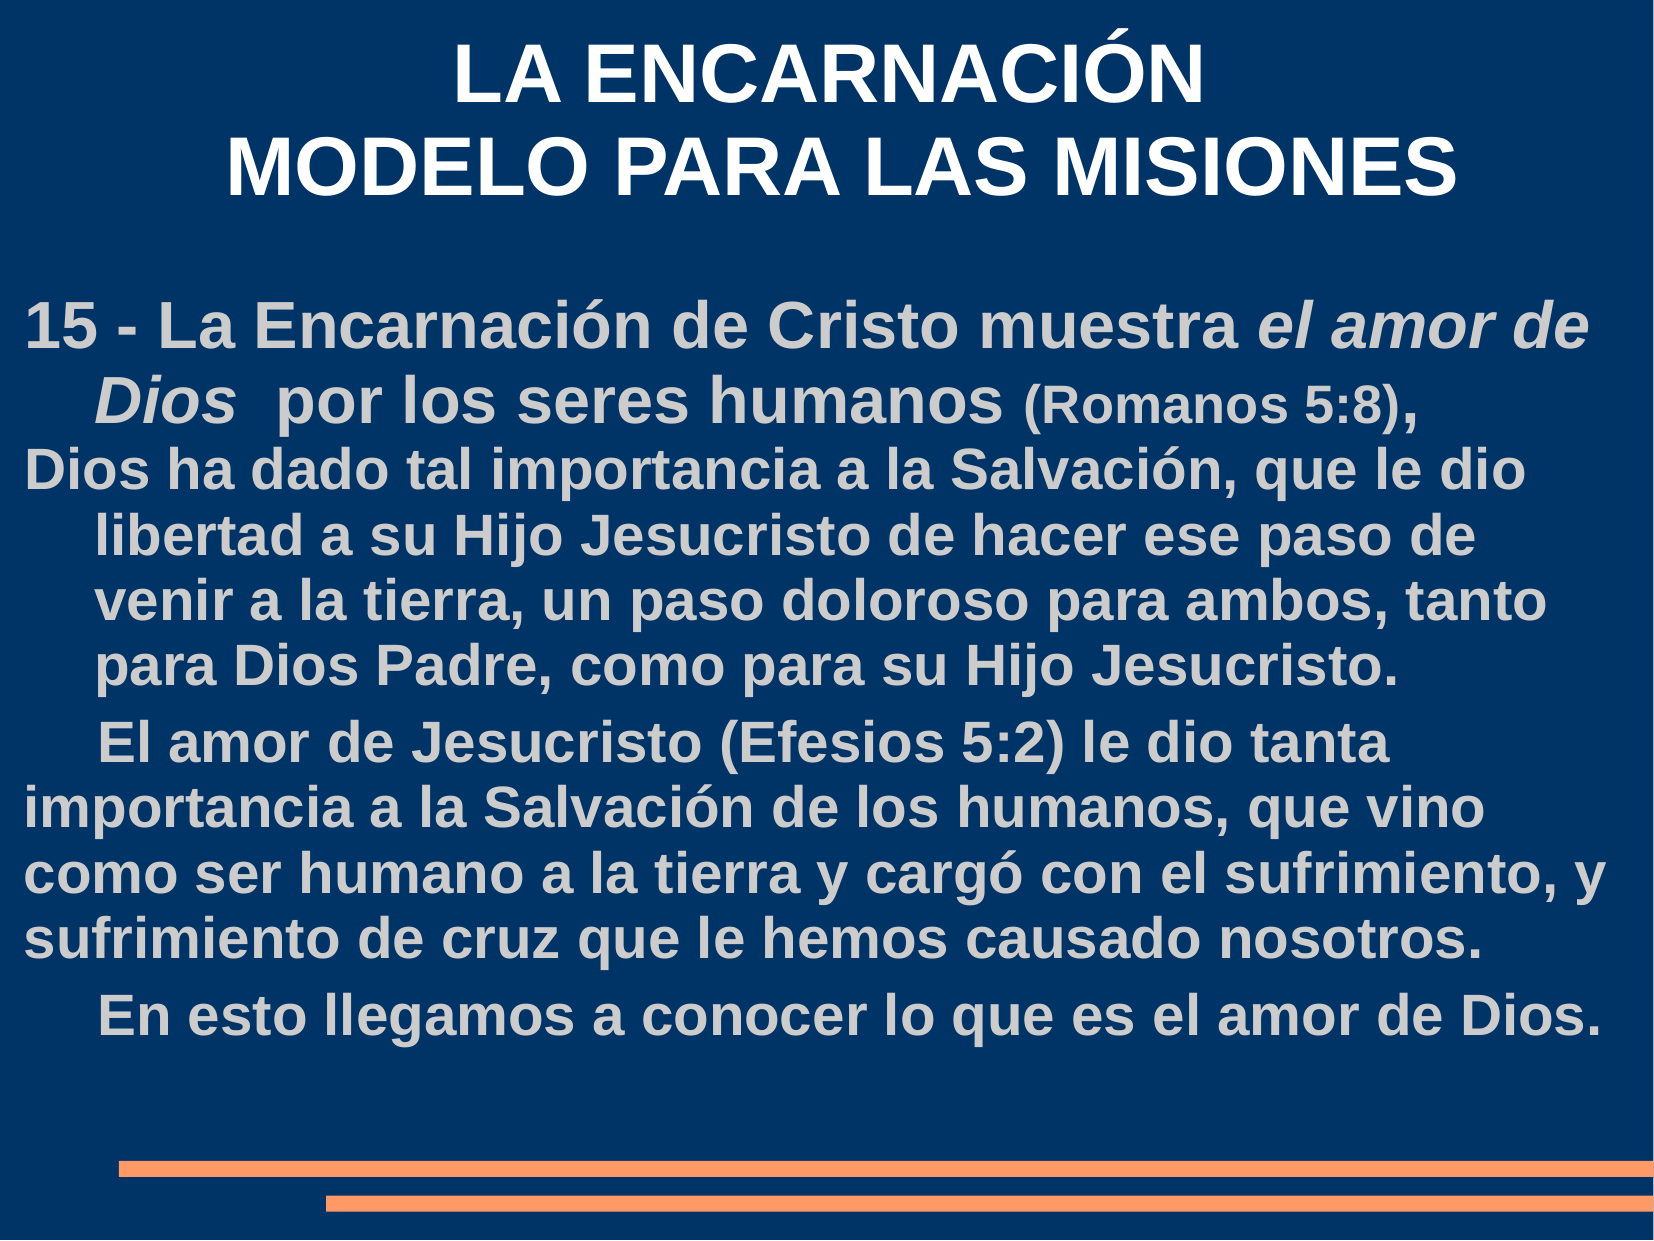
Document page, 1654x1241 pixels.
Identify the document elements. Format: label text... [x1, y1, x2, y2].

subtitle 15 - La Encarnación de Cristo muestra el amor de Dios por los seres humanos (Romanos 5:8), Dios ha dado tal importancia a la Salvación, que le dio libertad a su Hijo Jesucristo de hacer ese paso de venir a la tierra, un paso doloroso para ambos, tanto para Dios Padre, como para su Hijo Jesucristo. El amor de Jesucristo (Efesios 5:2) le dio tanta importancia a la Salvación de los humanos, que vino como ser humano a la tierra y cargó con el sufrimiento, y sufrimiento de cruz que le hemos causado nosotros. En esto llegamos a conocer lo que es el amor de Dios. [23, 254, 1619, 1157]
title LA ENCARNACIÓN MODELO PARA LAS MISIONES [23, 0, 1619, 237]
